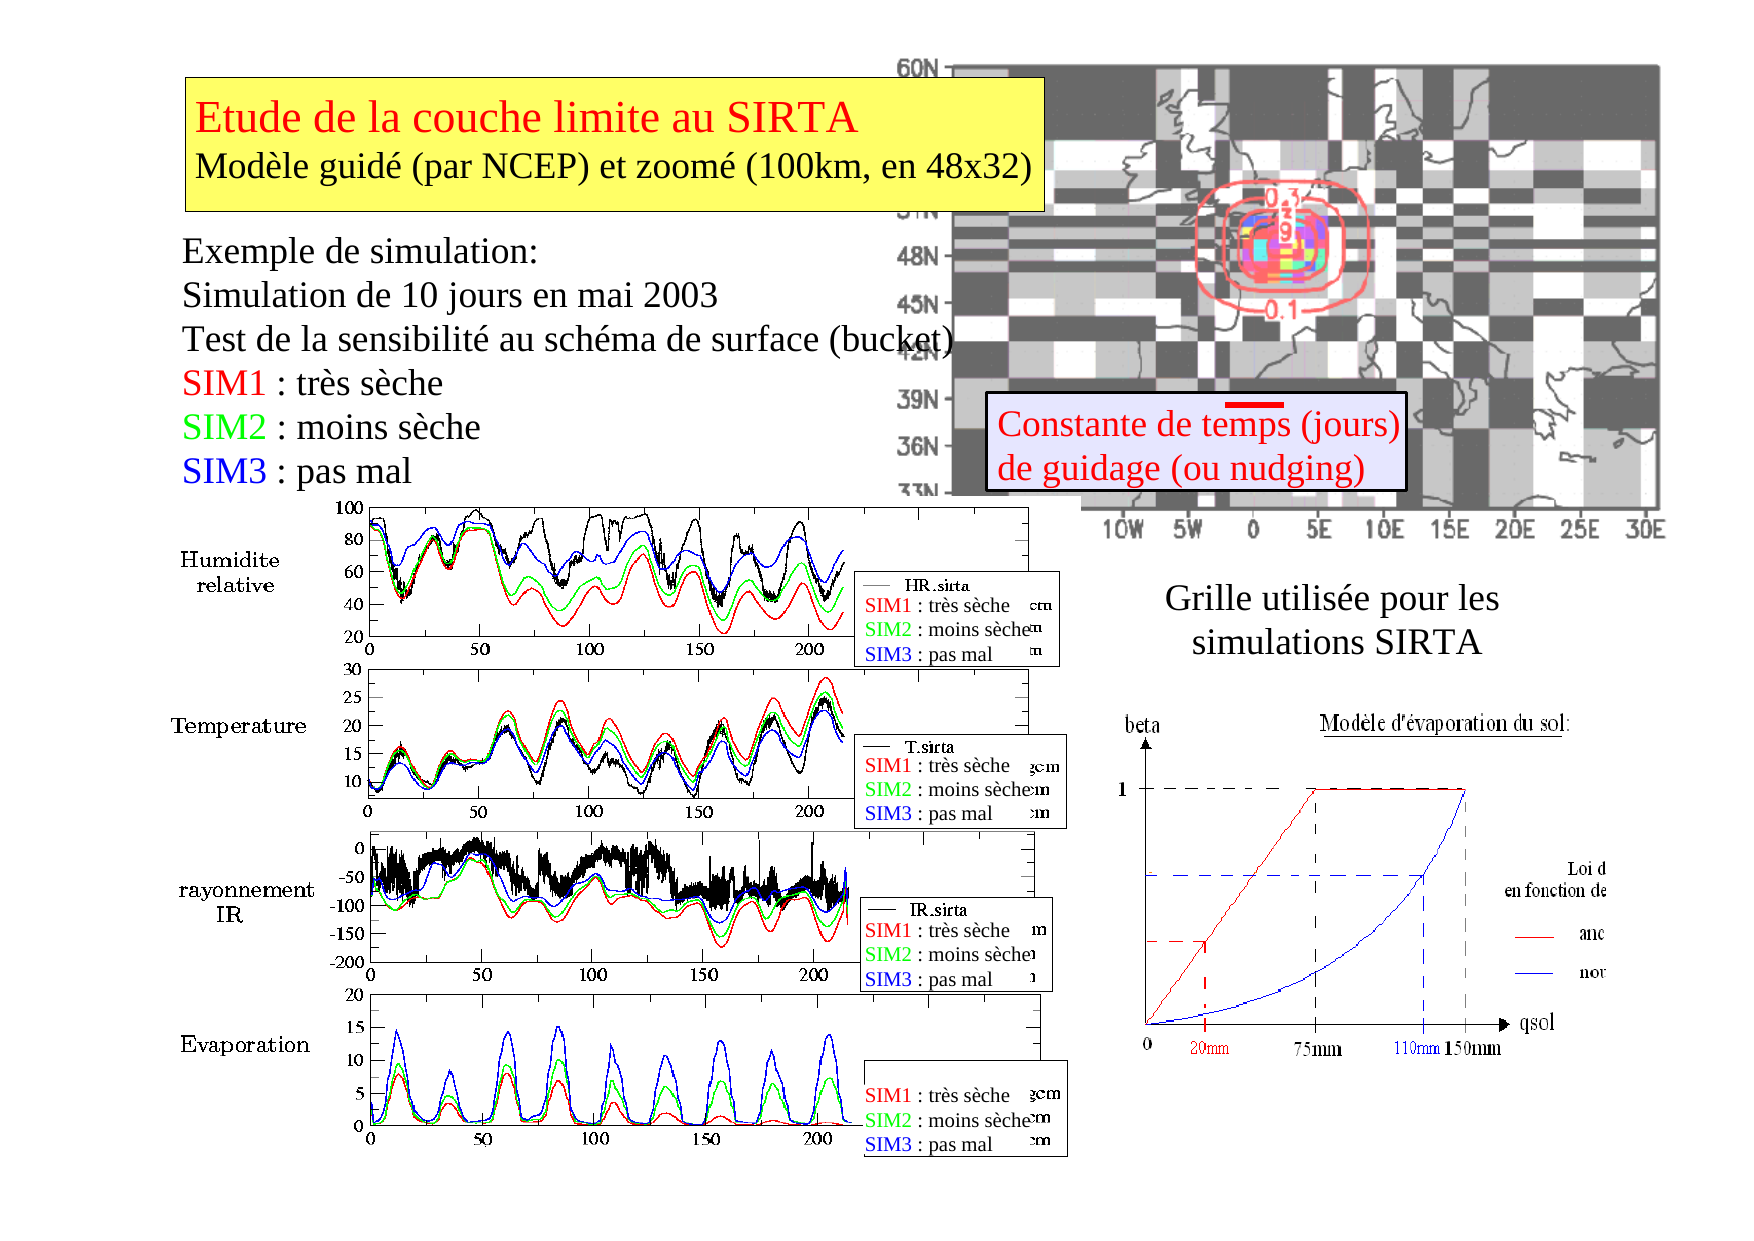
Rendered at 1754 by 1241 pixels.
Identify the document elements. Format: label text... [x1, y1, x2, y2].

text_box SIM1 : très sèche SIM2 : moins sèche SIM3 : pas mal [864, 1083, 1032, 1165]
picture [1109, 692, 1606, 1076]
text_box [185, 77, 1045, 212]
picture [156, 45, 1718, 1167]
text_box Constante de temps (jours) de guidage (ou nudging) [997, 400, 1402, 498]
text_box SIM1 : très sèche SIM2 : moins sèche SIM3 : pas mal [864, 592, 1032, 675]
text_box [986, 392, 1407, 491]
text_box Grille utilisée pour les simulations SIRTA [1164, 574, 1754, 672]
text_box SIM1 : très sèche SIM2 : moins sèche SIM3 : pas mal [864, 752, 1032, 834]
text_box Exemple de simulation: Simulation de 10 jours en mai 2003 Test de la sensibilité au schéma de surface (bucket) SIM1 : très sèche SIM2 : moins sèche SIM3 : pas mal [181, 227, 956, 524]
text_box Etude de la couche limite au SIRTA Modèle guidé (par NCEP) et zoomé (100km, en 48x32) [194, 88, 1043, 195]
text_box SIM1 : très sèche SIM2 : moins sèche SIM3 : pas mal [864, 917, 1032, 1000]
